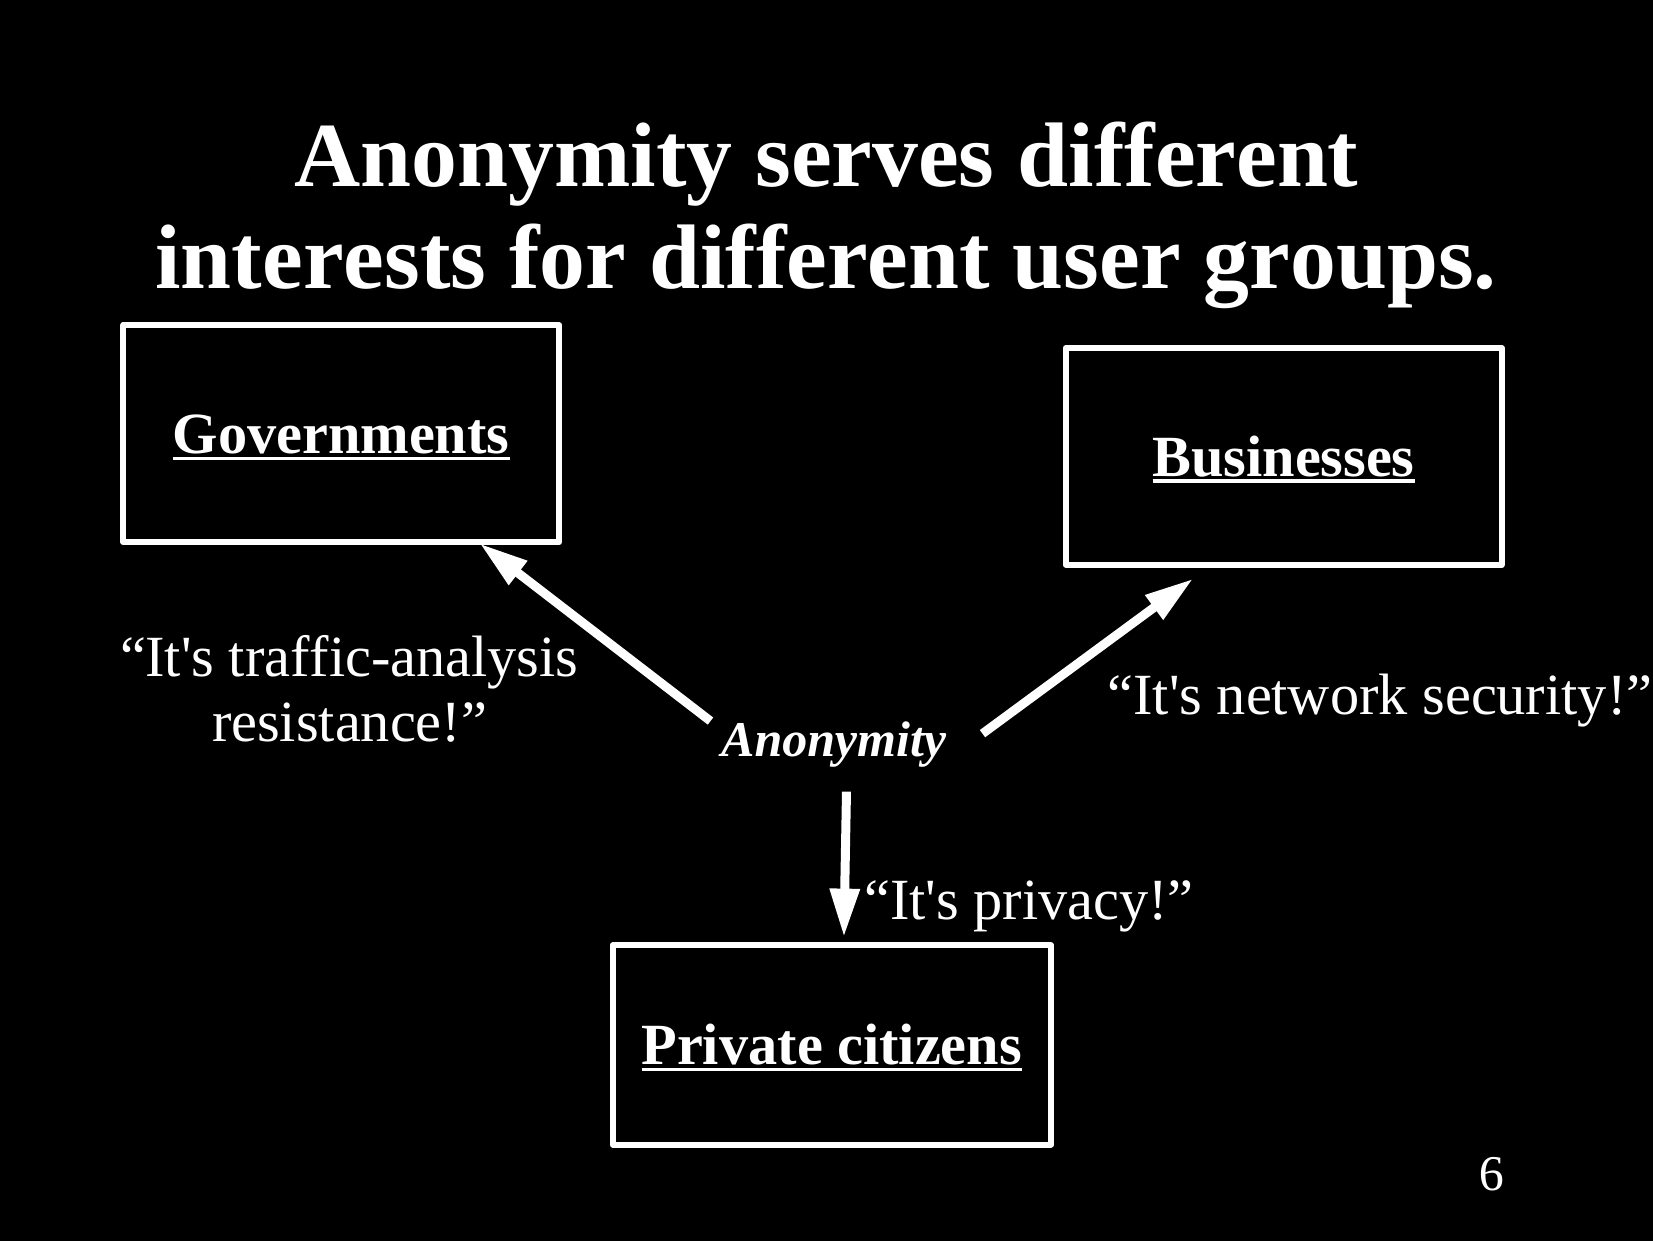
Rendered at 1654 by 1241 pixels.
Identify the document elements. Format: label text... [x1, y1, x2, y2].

text_box Governments [123, 325, 560, 543]
text_box Private citizens [612, 945, 1051, 1145]
text_box “It's network security!” [1107, 662, 1653, 734]
text_box “It's traffic-analysis resistance!” [119, 624, 580, 766]
text_box Anonymity [632, 668, 1036, 812]
text_box “It's privacy!” [864, 867, 1195, 938]
title Anonymity serves different interests for different user groups. [121, 68, 1534, 345]
text_box Businesses [1065, 347, 1502, 565]
